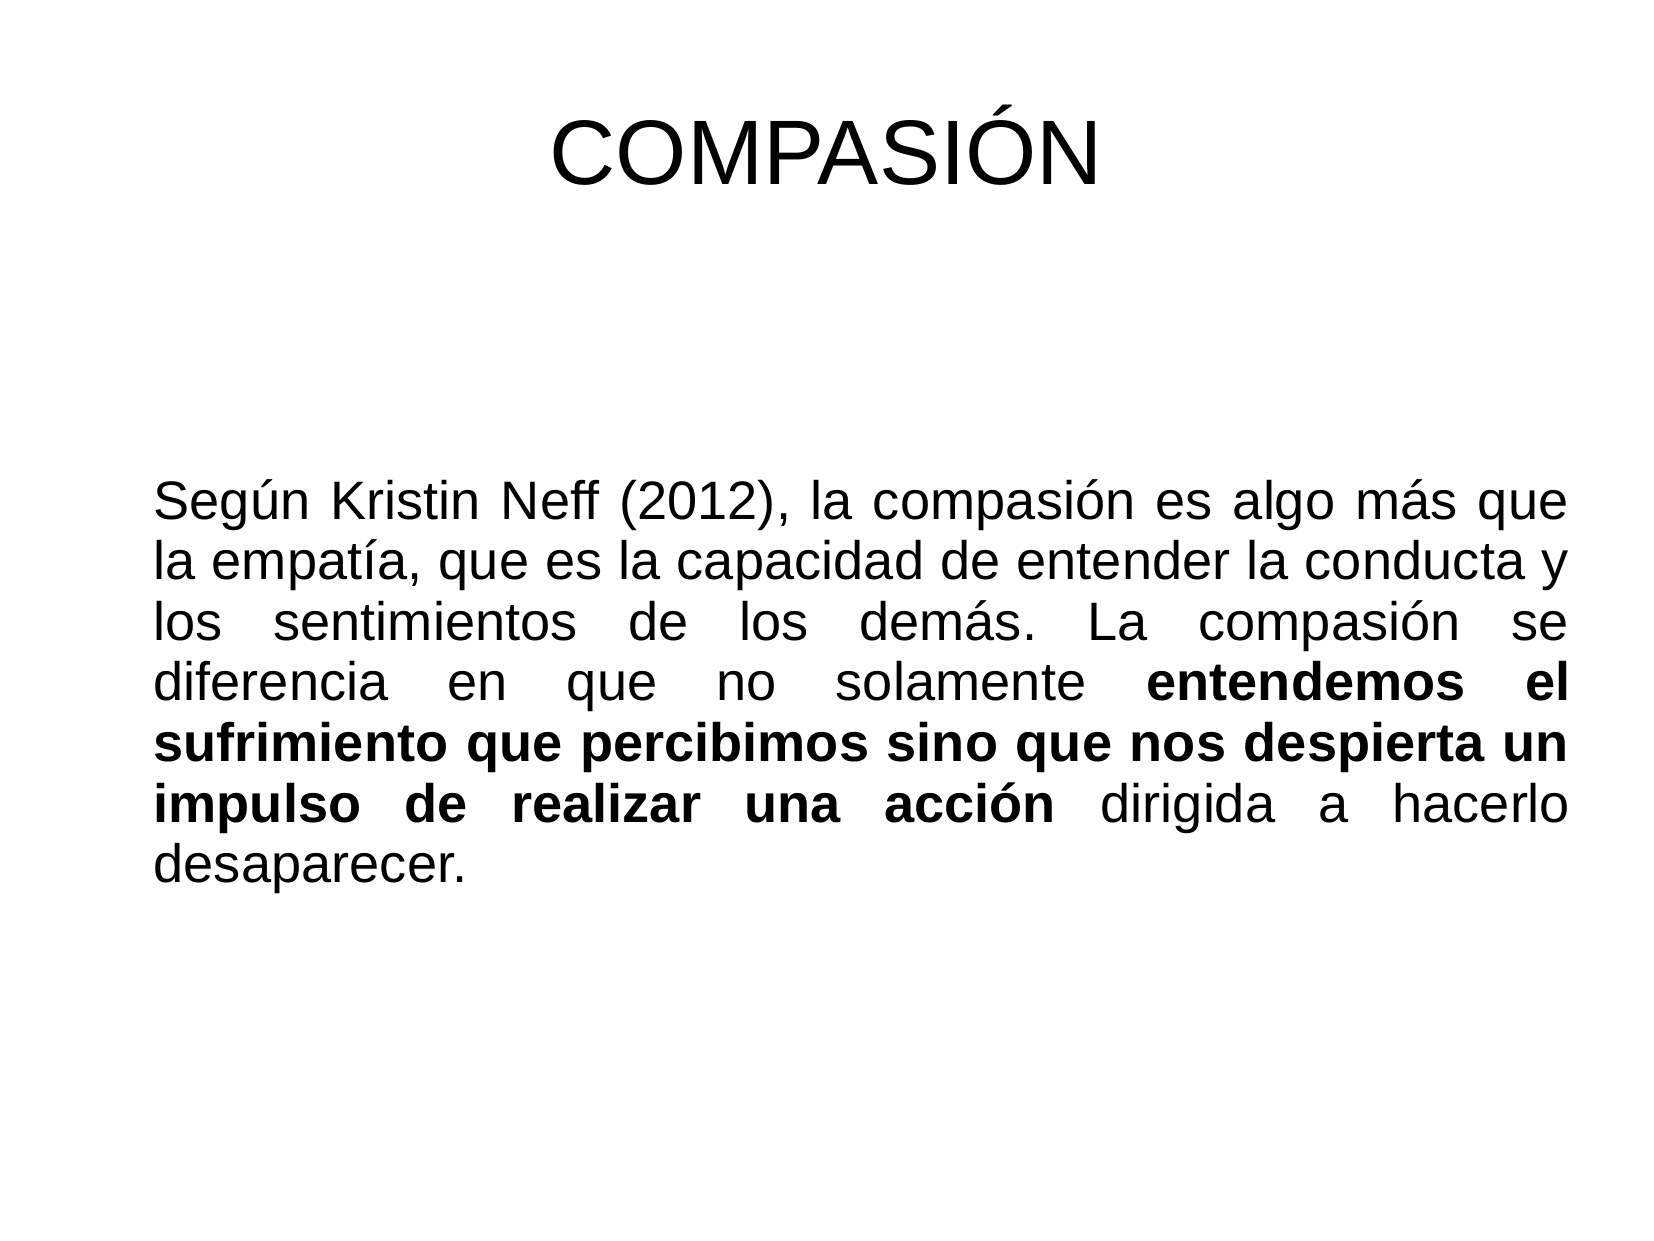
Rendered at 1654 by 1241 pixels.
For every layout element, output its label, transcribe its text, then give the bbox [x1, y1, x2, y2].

list Según Kristin Neff (2012), la compasión es algo más que la empatía, que es la capacidad de entender la conducta y los sentimientos de los demás. La compasión se diferencia en que no solamente entendemos el sufrimiento que percibimos sino que nos despierta un impulso de realizar una acción dirigida a hacerlo desaparecer. [82, 290, 1571, 1109]
title COMPASIÓN [82, 49, 1571, 257]
